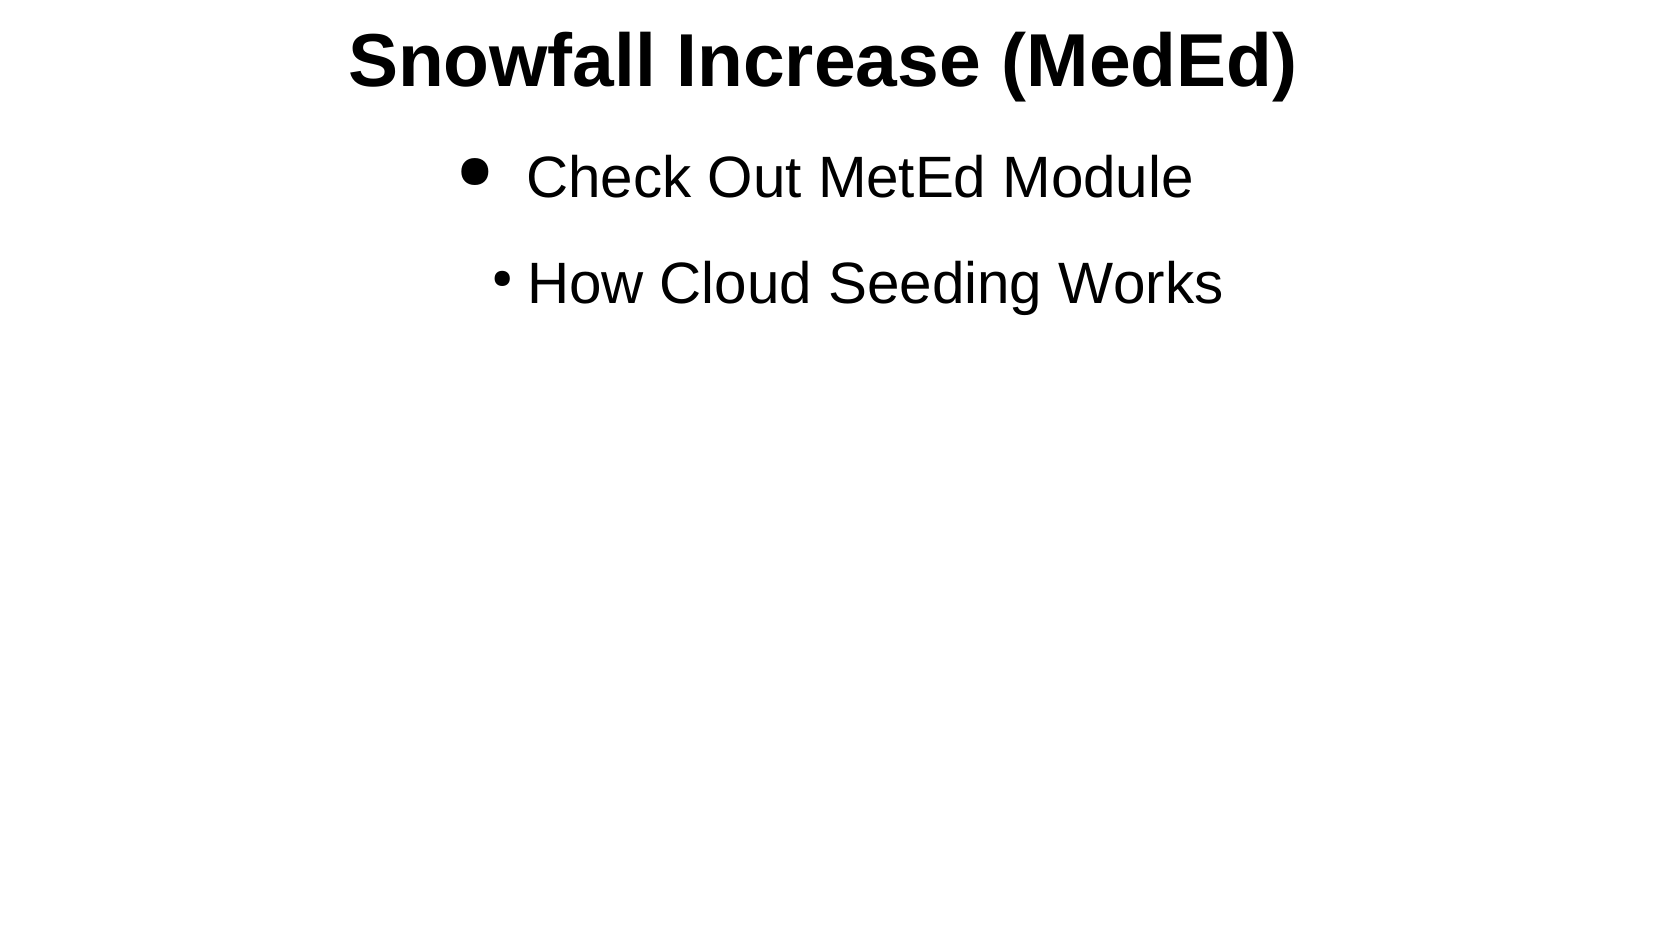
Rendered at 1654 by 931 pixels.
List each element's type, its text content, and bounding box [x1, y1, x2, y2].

title Snowfall Increase (MedEd) [0, 5, 1651, 107]
text_box Check Out MetEd Module How Cloud Seeding Works [96, 131, 1585, 323]
